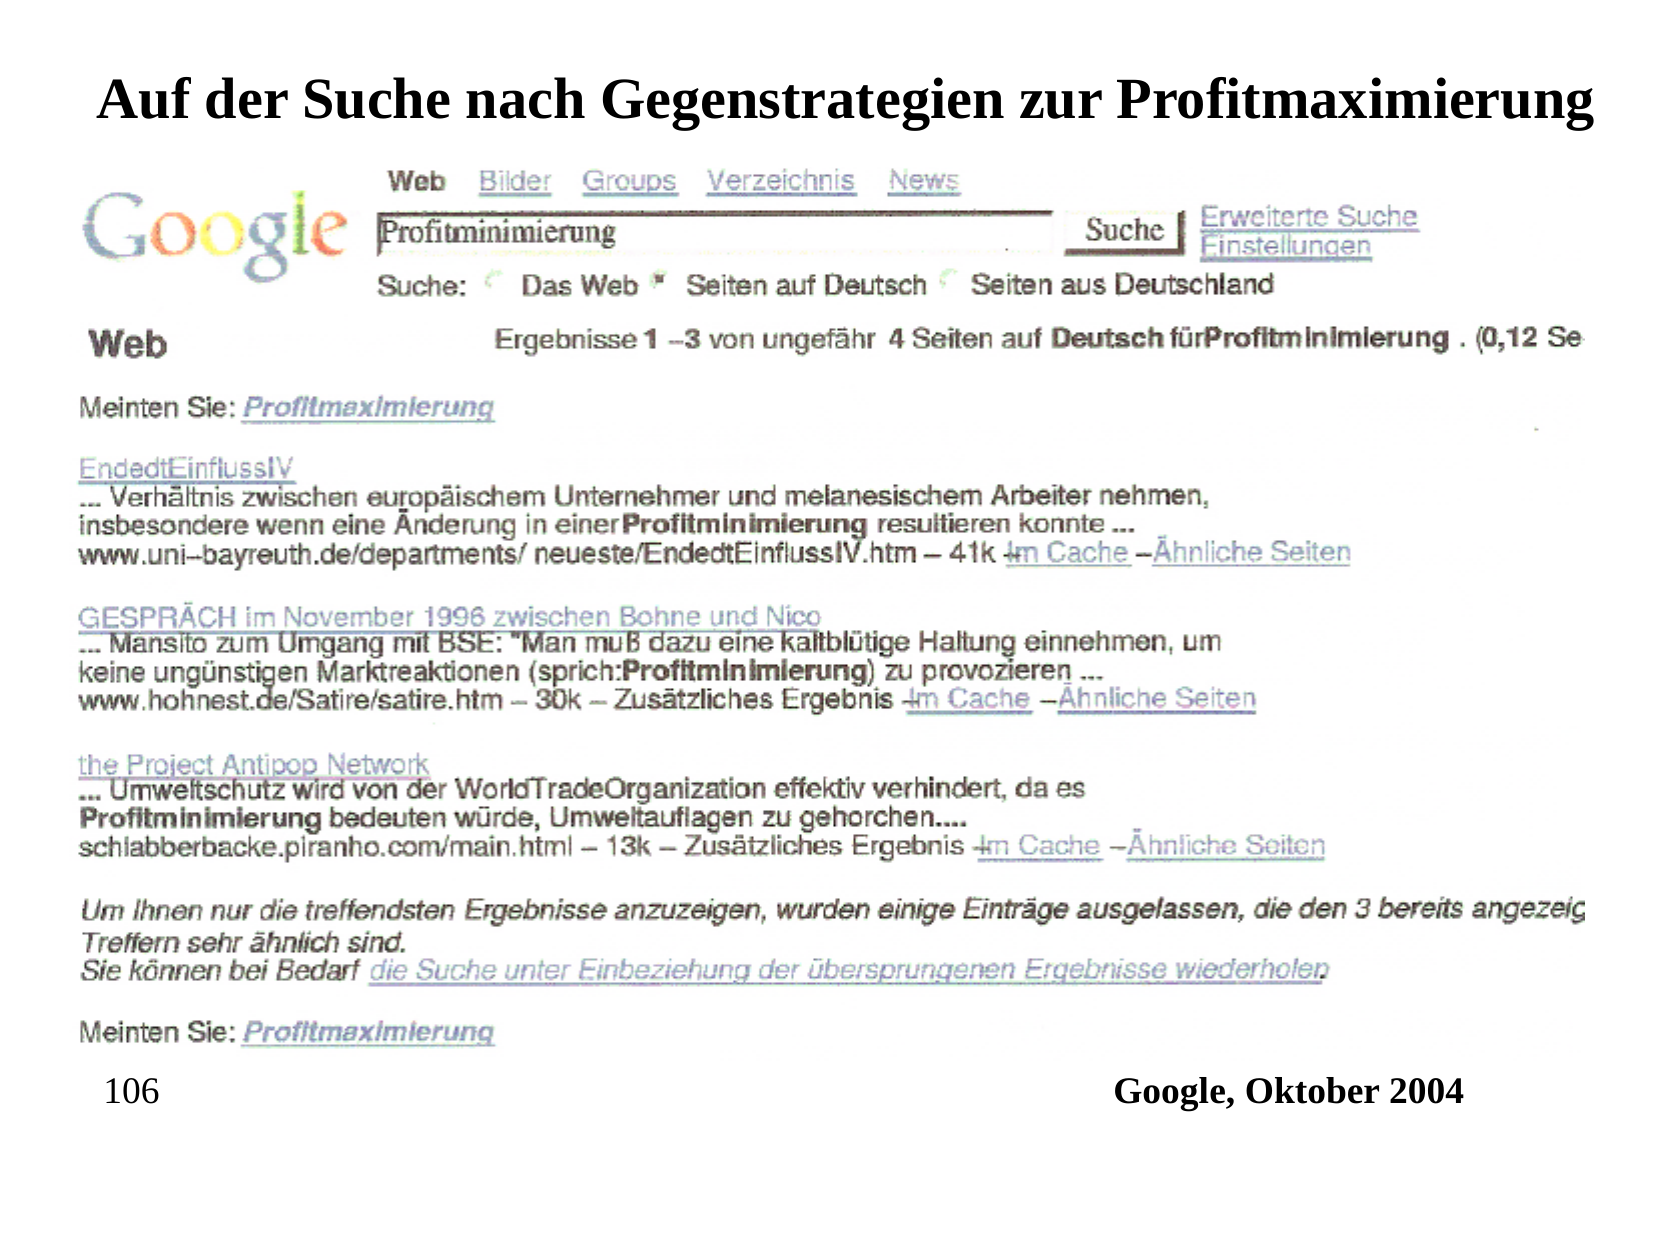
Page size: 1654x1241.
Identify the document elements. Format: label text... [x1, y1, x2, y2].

text_box Auf der Suche nach Gegenstrategien zur Profitmaximierung [81, 59, 1621, 204]
picture [69, 167, 1585, 1063]
text_box Google, Oktober 2004 [1098, 1062, 1483, 1120]
text_box <Foliennummer> [88, 1062, 402, 1120]
